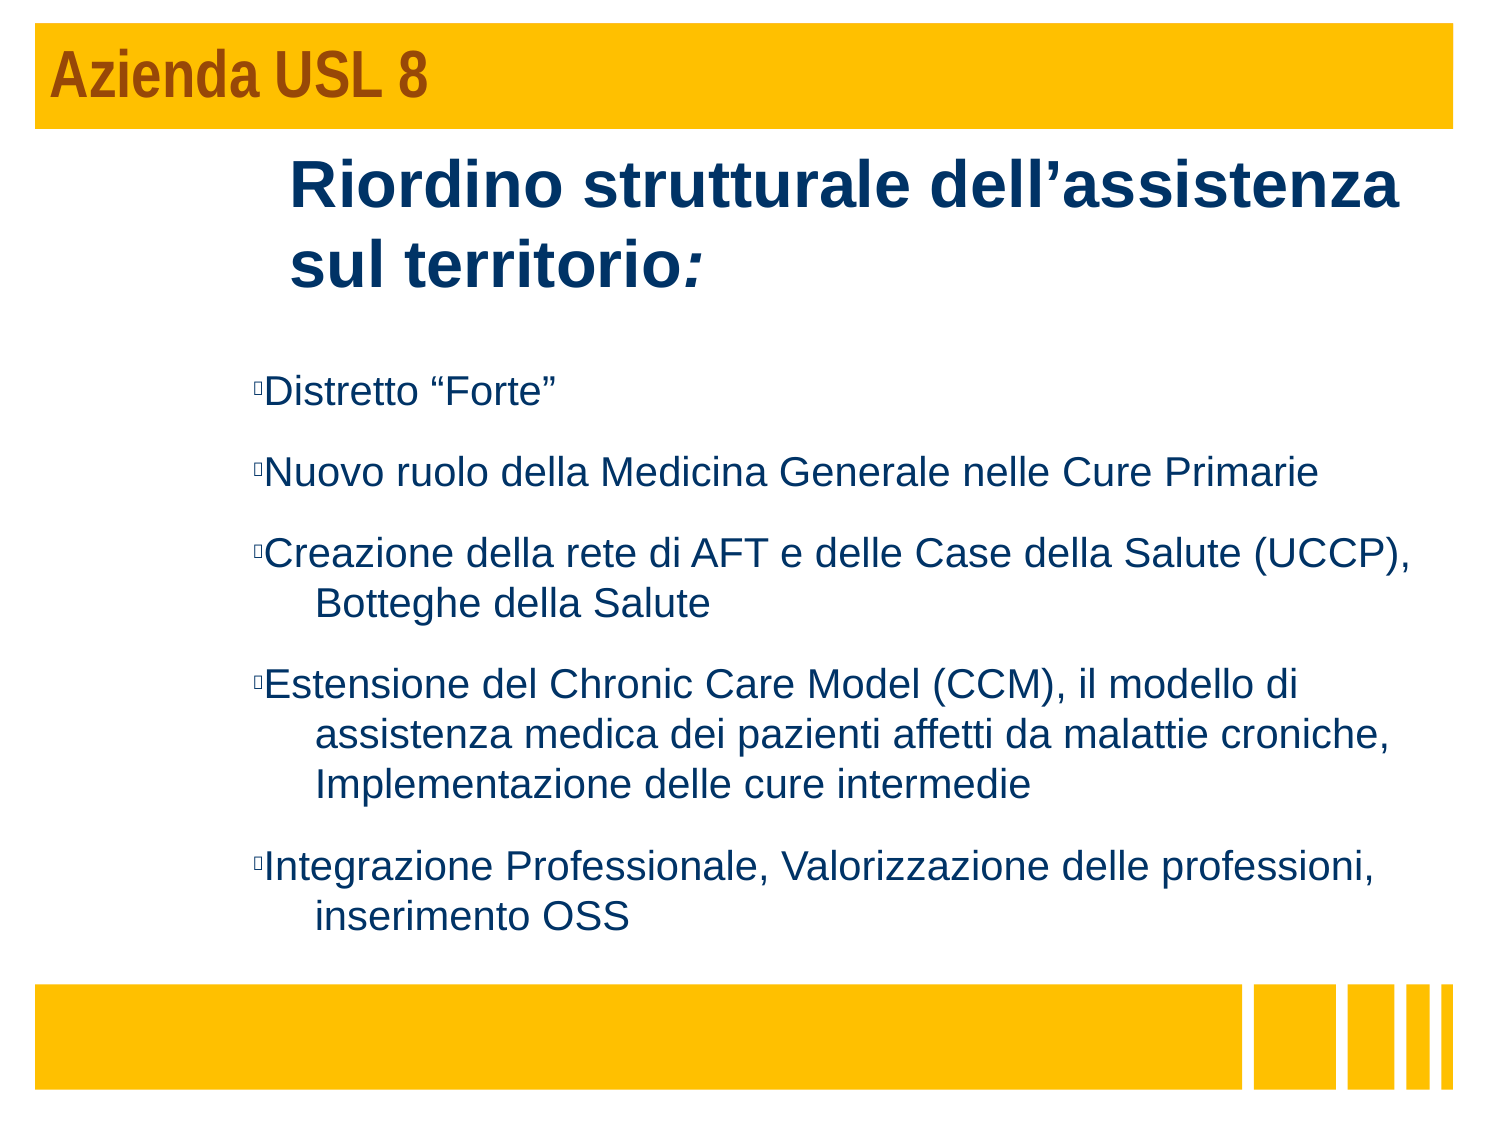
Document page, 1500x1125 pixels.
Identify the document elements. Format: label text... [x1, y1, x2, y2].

text_box Azienda USL 8 [35, 23, 1489, 153]
text_box [35, 984, 1243, 1090]
text_box [1253, 984, 1336, 1090]
text_box [1406, 984, 1430, 1090]
text_box Riordino strutturale dell’assistenza sul territorio: [274, 153, 1463, 303]
text_box [1347, 984, 1395, 1090]
text_box Distretto “Forte” Nuovo ruolo della Medicina Generale nelle Cure Primarie Creazione della rete di AFT e delle Case della Salute (UCCP), Botteghe della Salute Estensione del Chronic Care Model (CCM), il modello di assistenza medica dei pazienti affetti da malattie croniche, Implementazione delle cure intermedie Integrazione Professionale, Valorizzazione delle professioni, inserimento OSS [237, 310, 1463, 947]
text_box [1441, 984, 1453, 1090]
